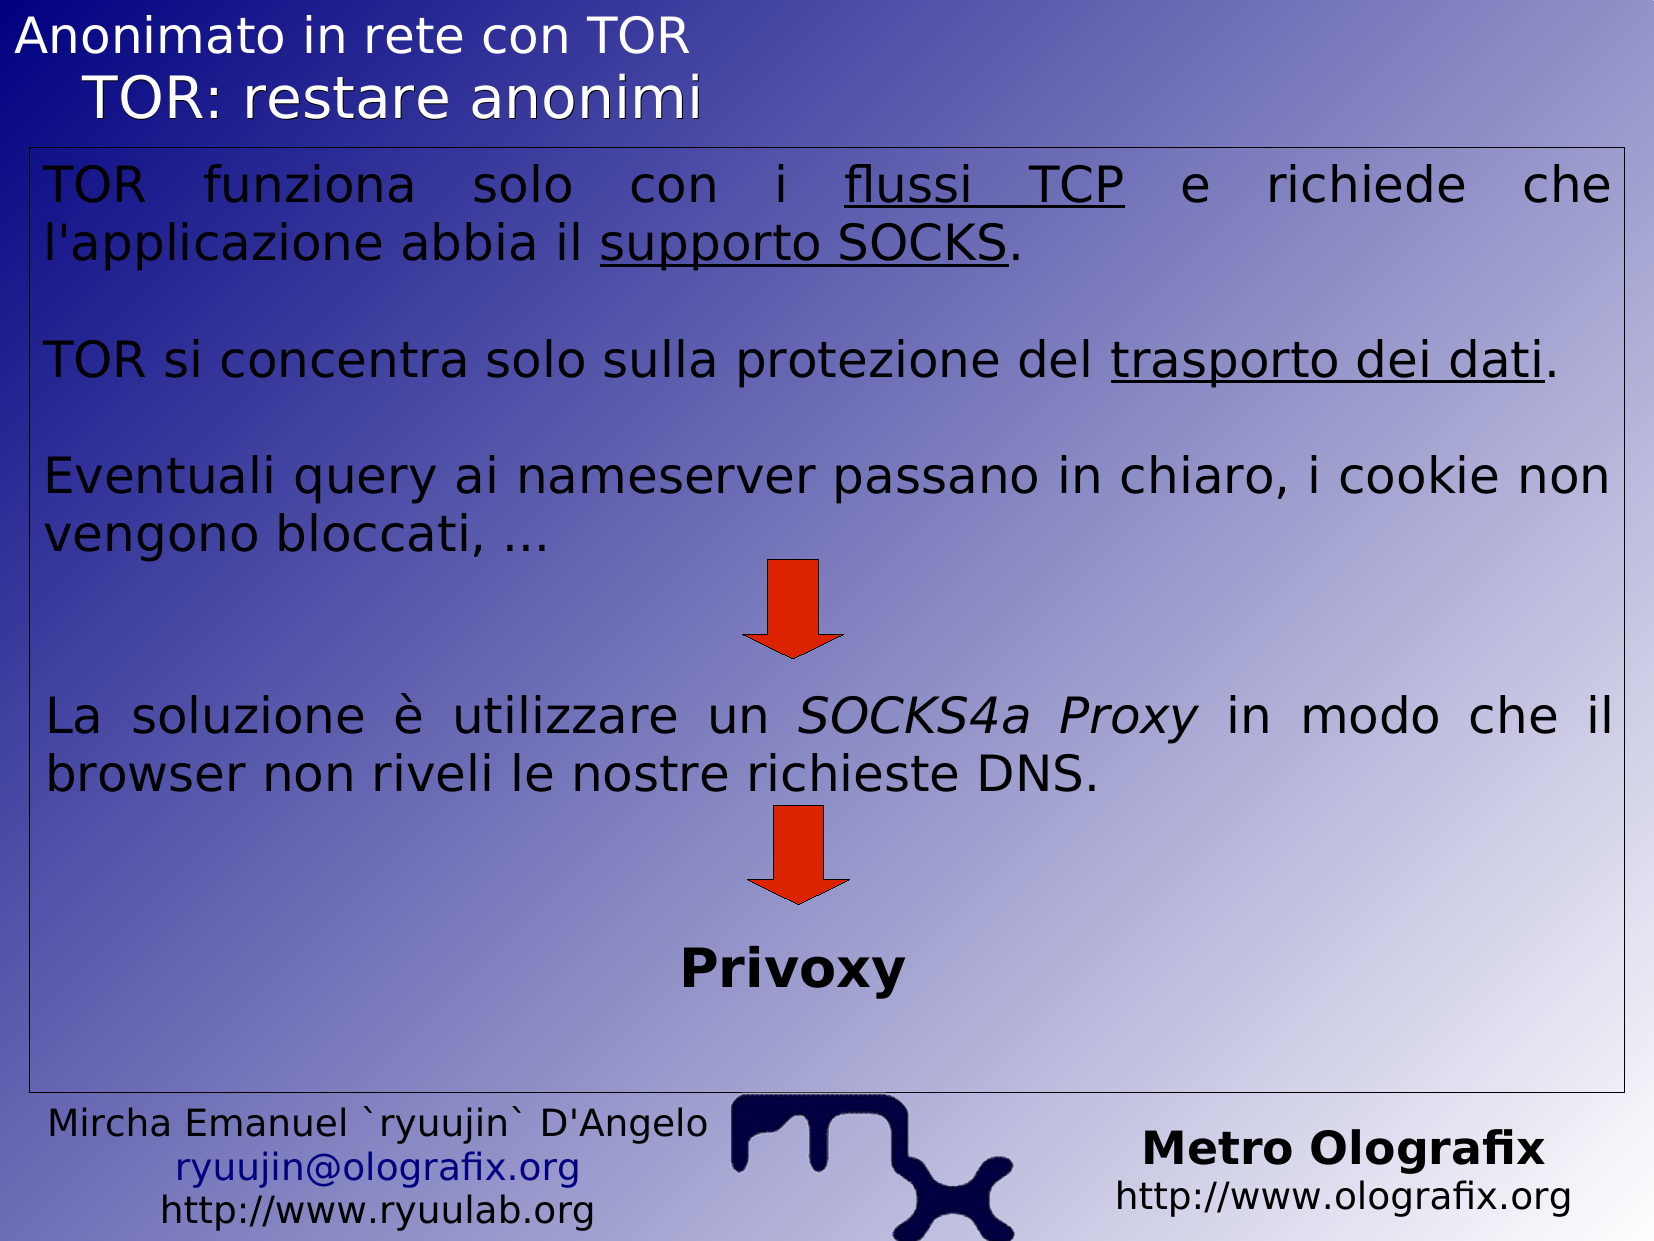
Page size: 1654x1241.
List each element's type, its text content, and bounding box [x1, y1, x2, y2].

title TOR: restare anonimi [82, 49, 1571, 148]
text_box [747, 805, 850, 905]
text_box [742, 559, 844, 659]
text_box Anonimato in rete con TOR [0, 0, 1595, 74]
text_box Privoxy [622, 929, 964, 1008]
text_box Metro Olografix http://www.olografix.org [1034, 1114, 1654, 1227]
text_box Mircha Emanuel `ryuujin` D'Angelo ryuujin@olografix.org http://www.ryuulab.org [0, 1094, 757, 1241]
text_box La soluzione è utilizzare un SOCKS4a Proxy in modo che il browser non riveli le nostre richieste DNS. [30, 679, 1630, 812]
text_box TOR funziona solo con i flussi TCP e richiede che l'applicazione abbia il supporto SOCKS. TOR si concentra solo sulla protezione del trasporto dei dati. Eventuali query ai nameserver passano in chiaro, i cookie non vengono bloccati, ... [28, 148, 1628, 571]
picture [720, 1068, 1033, 1241]
